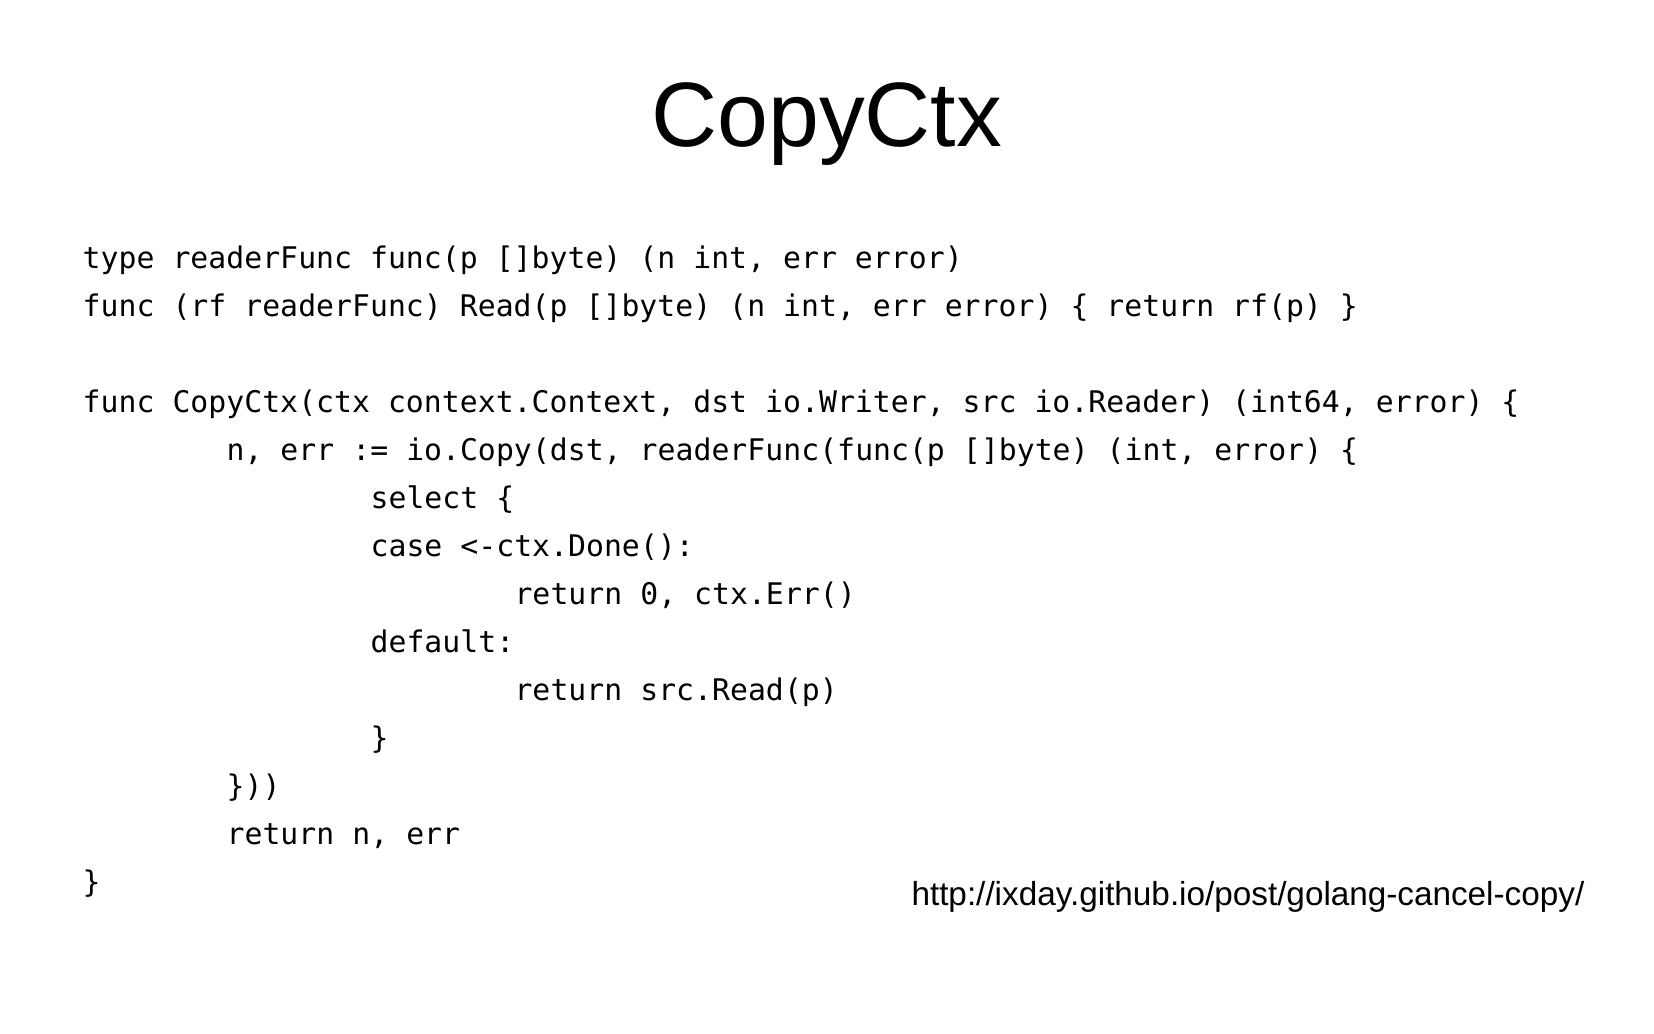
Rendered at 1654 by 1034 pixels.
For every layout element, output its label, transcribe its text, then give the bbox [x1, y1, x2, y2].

text_box http://ixday.github.io/post/golang-cancel-copy/ [896, 867, 1619, 946]
list type readerFunc func(p []byte) (n int, err error) func (rf readerFunc) Read(p []byte) (n int, err error) { return rf(p) } func CopyCtx(ctx context.Context, dst io.Writer, src io.Reader) (int64, error) { n, err := io.Copy(dst, readerFunc(func(p []byte) (int, error) { select { case <-ctx.Done(): return 0, ctx.Err() default: return src.Read(p) } })) return n, err } [82, 241, 1571, 910]
title CopyCtx [82, 36, 1571, 193]
